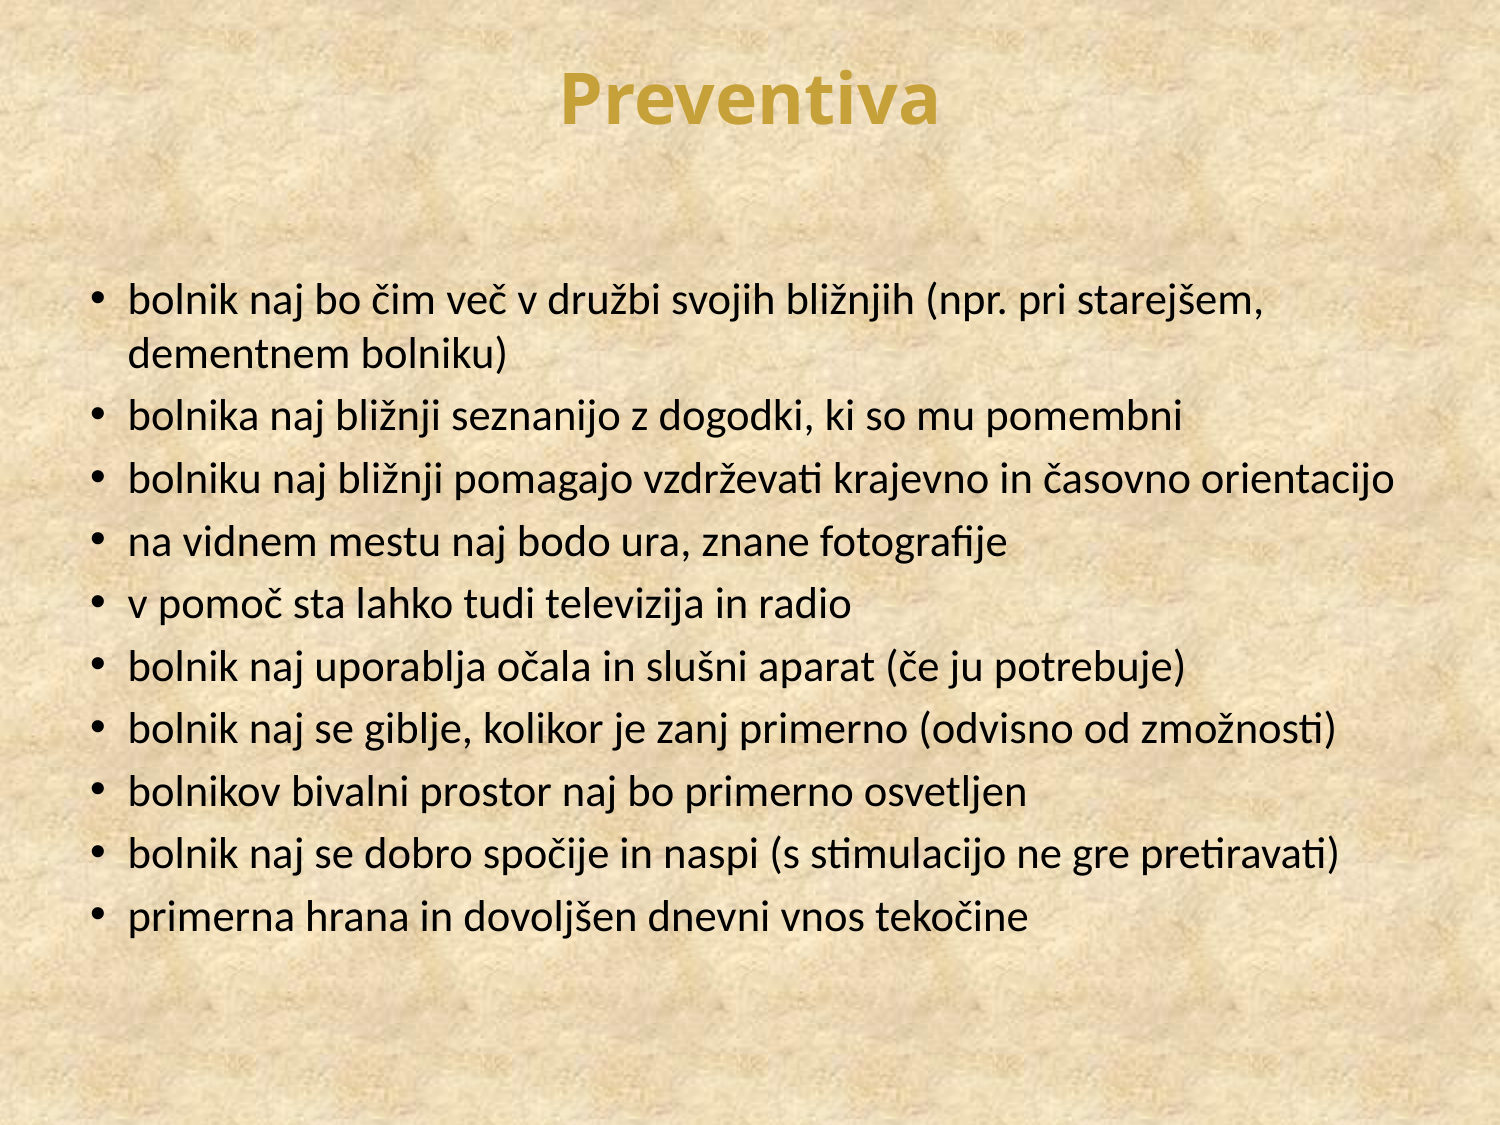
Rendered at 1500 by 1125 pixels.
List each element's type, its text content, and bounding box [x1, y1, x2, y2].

title Preventiva [75, 45, 1425, 233]
list bolnik naj bo čim več v družbi svojih bližnjih (npr. pri starejšem, dementnem bolniku) bolnika naj bližnji seznanijo z dogodki, ki so mu pomembni bolniku naj bližnji pomagajo vzdrževati krajevno in časovno orientacijo na vidnem mestu naj bodo ura, znane fotografije v pomoč sta lahko tudi televizija in radio bolnik naj uporablja očala in slušni aparat (če ju potrebuje) bolnik naj se giblje, kolikor je zanj primerno (odvisno od zmožnosti) bolnikov bivalni prostor naj bo primerno osvetljen bolnik naj se dobro spočije in naspi (s stimulacijo ne gre pretiravati) primerna hrana in dovoljšen dnevni vnos tekočine [75, 262, 1425, 1005]
picture [0, 0, 1500, 1125]
